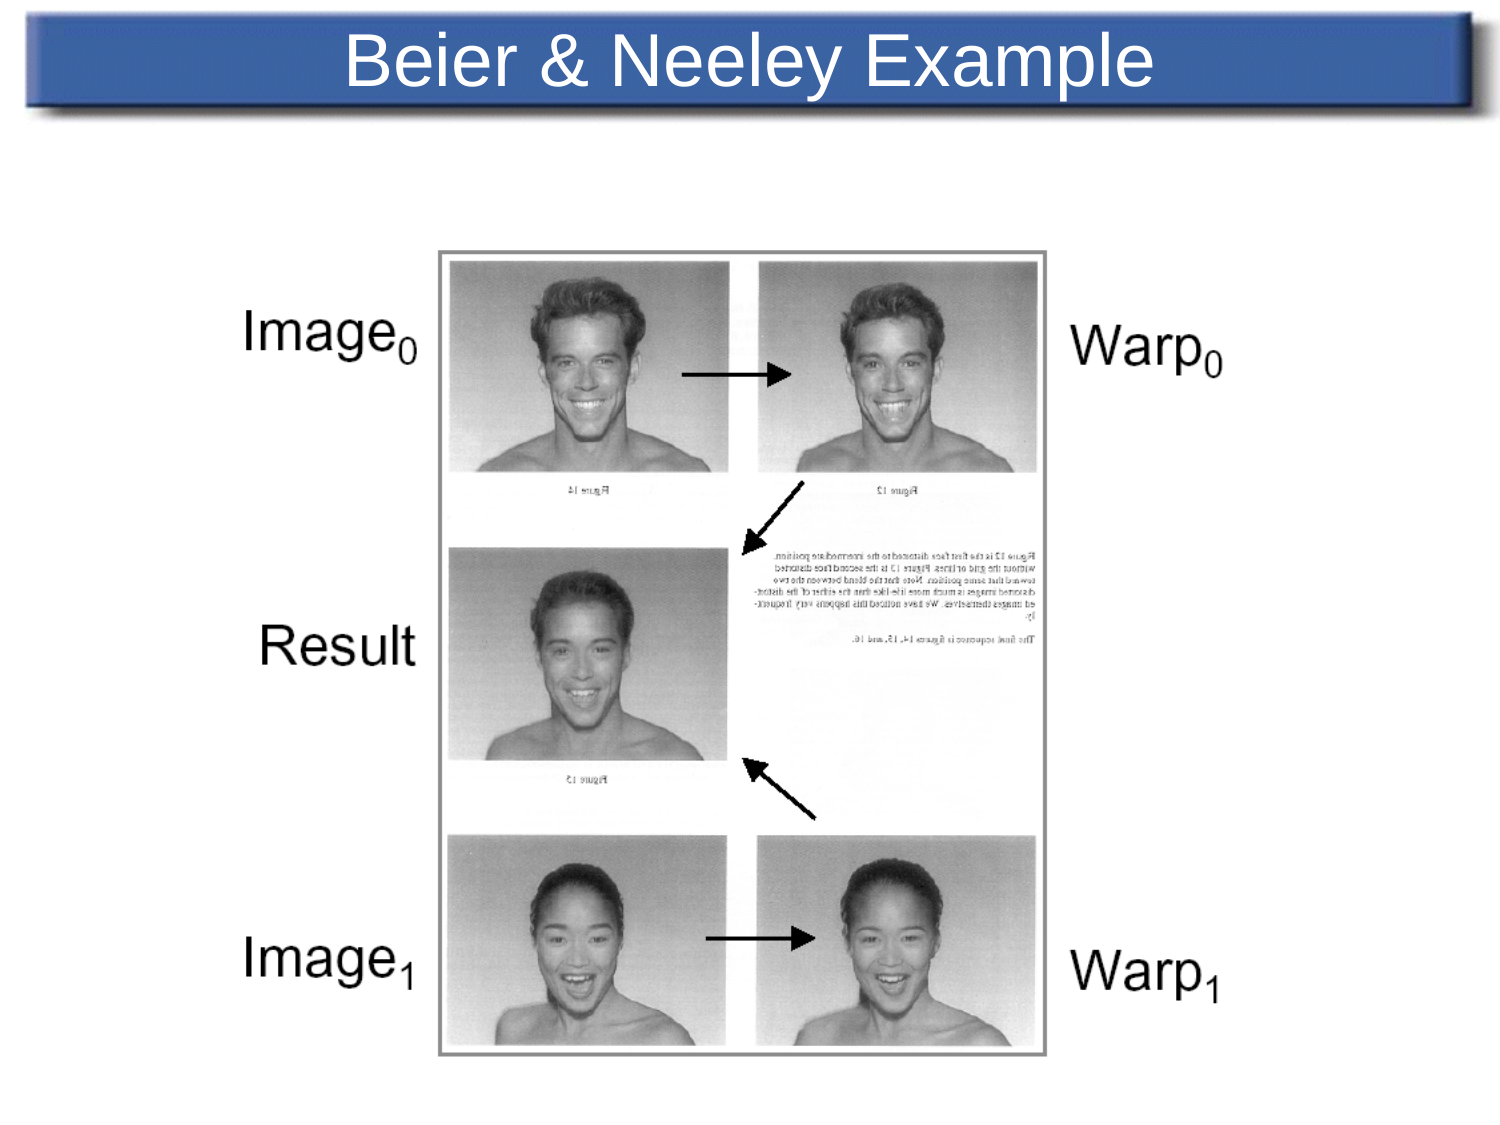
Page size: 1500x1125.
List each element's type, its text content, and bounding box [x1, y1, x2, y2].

picture [225, 237, 1251, 1078]
picture [24, 9, 1500, 125]
title Beier & Neeley Example [110, 3, 1389, 110]
